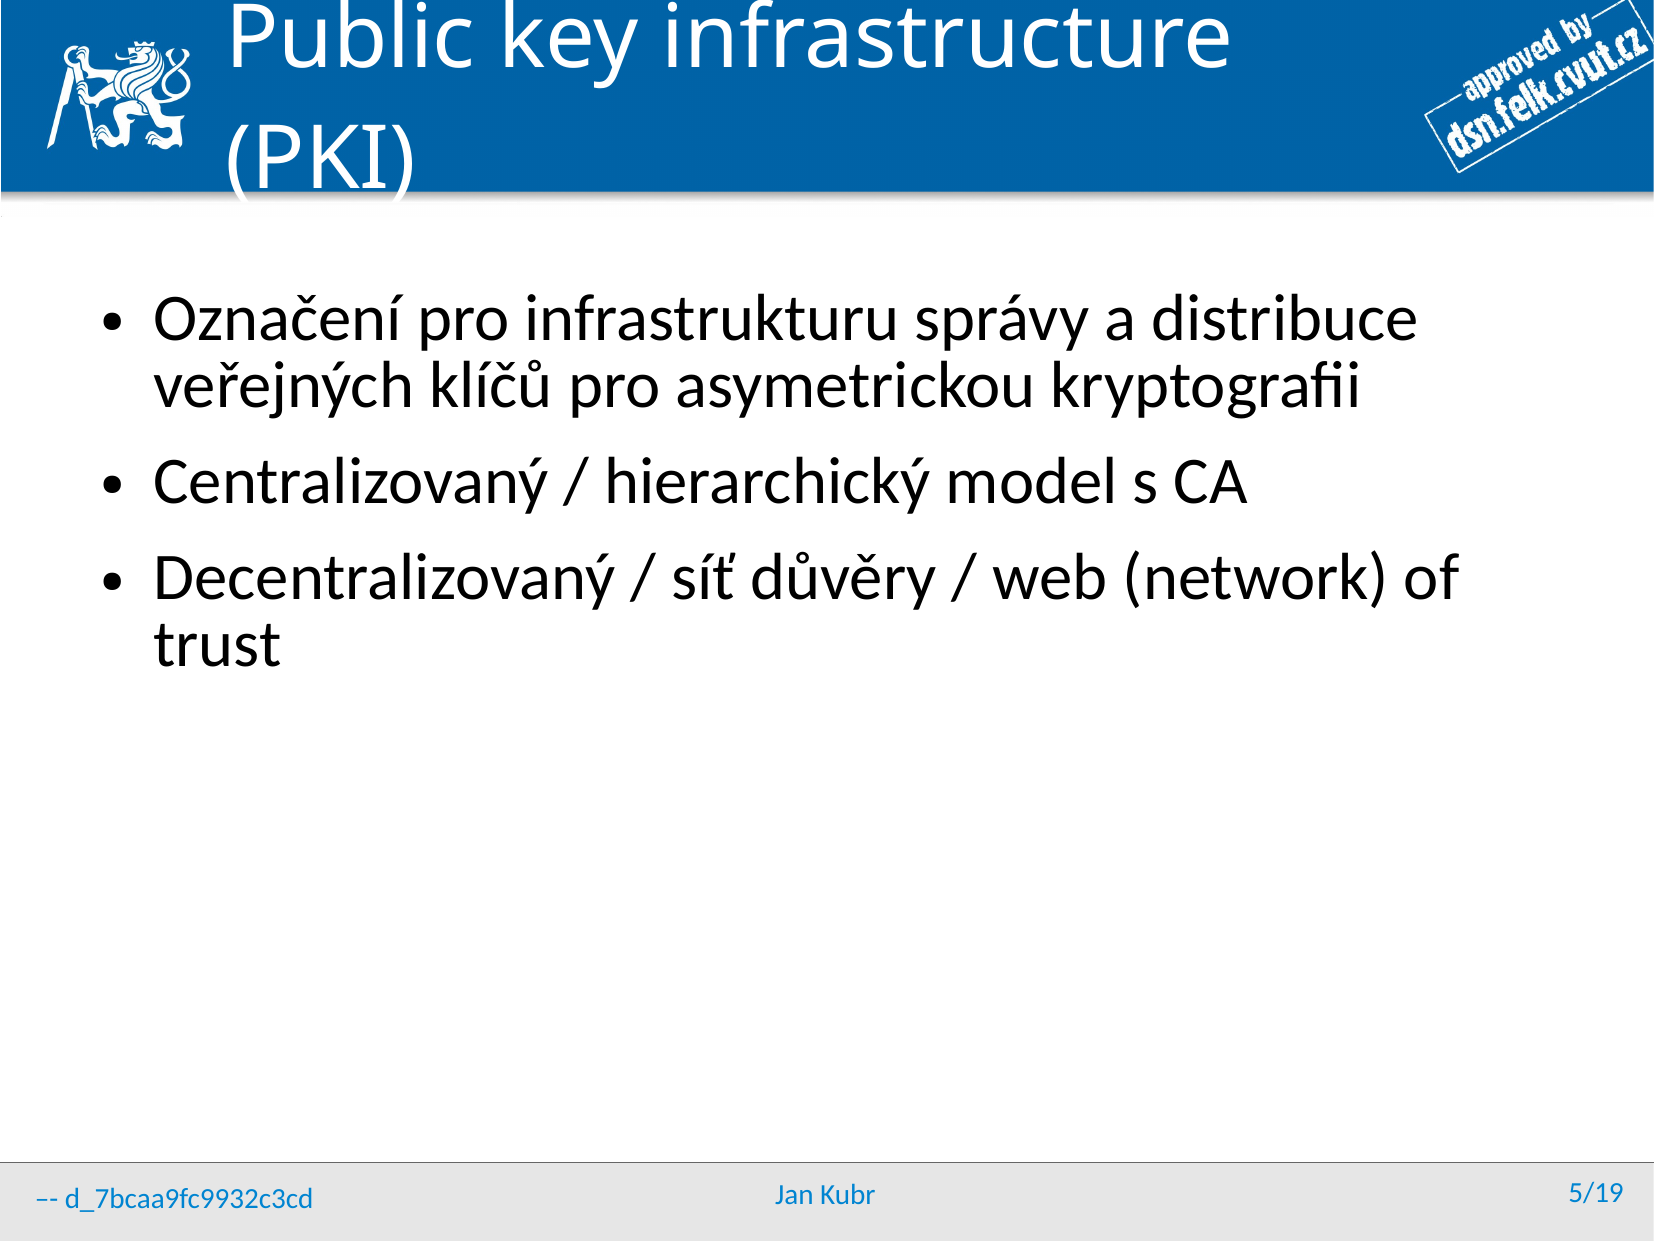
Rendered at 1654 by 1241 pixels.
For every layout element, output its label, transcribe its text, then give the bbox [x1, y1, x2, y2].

list Označení pro infrastrukturu správy a distribuce veřejných klíčů pro asymetrickou kryptografii Centralizovaný / hierarchický model s CA Decentralizovaný / síť důvěry / web (network) of trust [82, 290, 1571, 1010]
picture [1, 0, 1654, 217]
title Public key infrastructure (PKI) [225, 0, 1426, 197]
